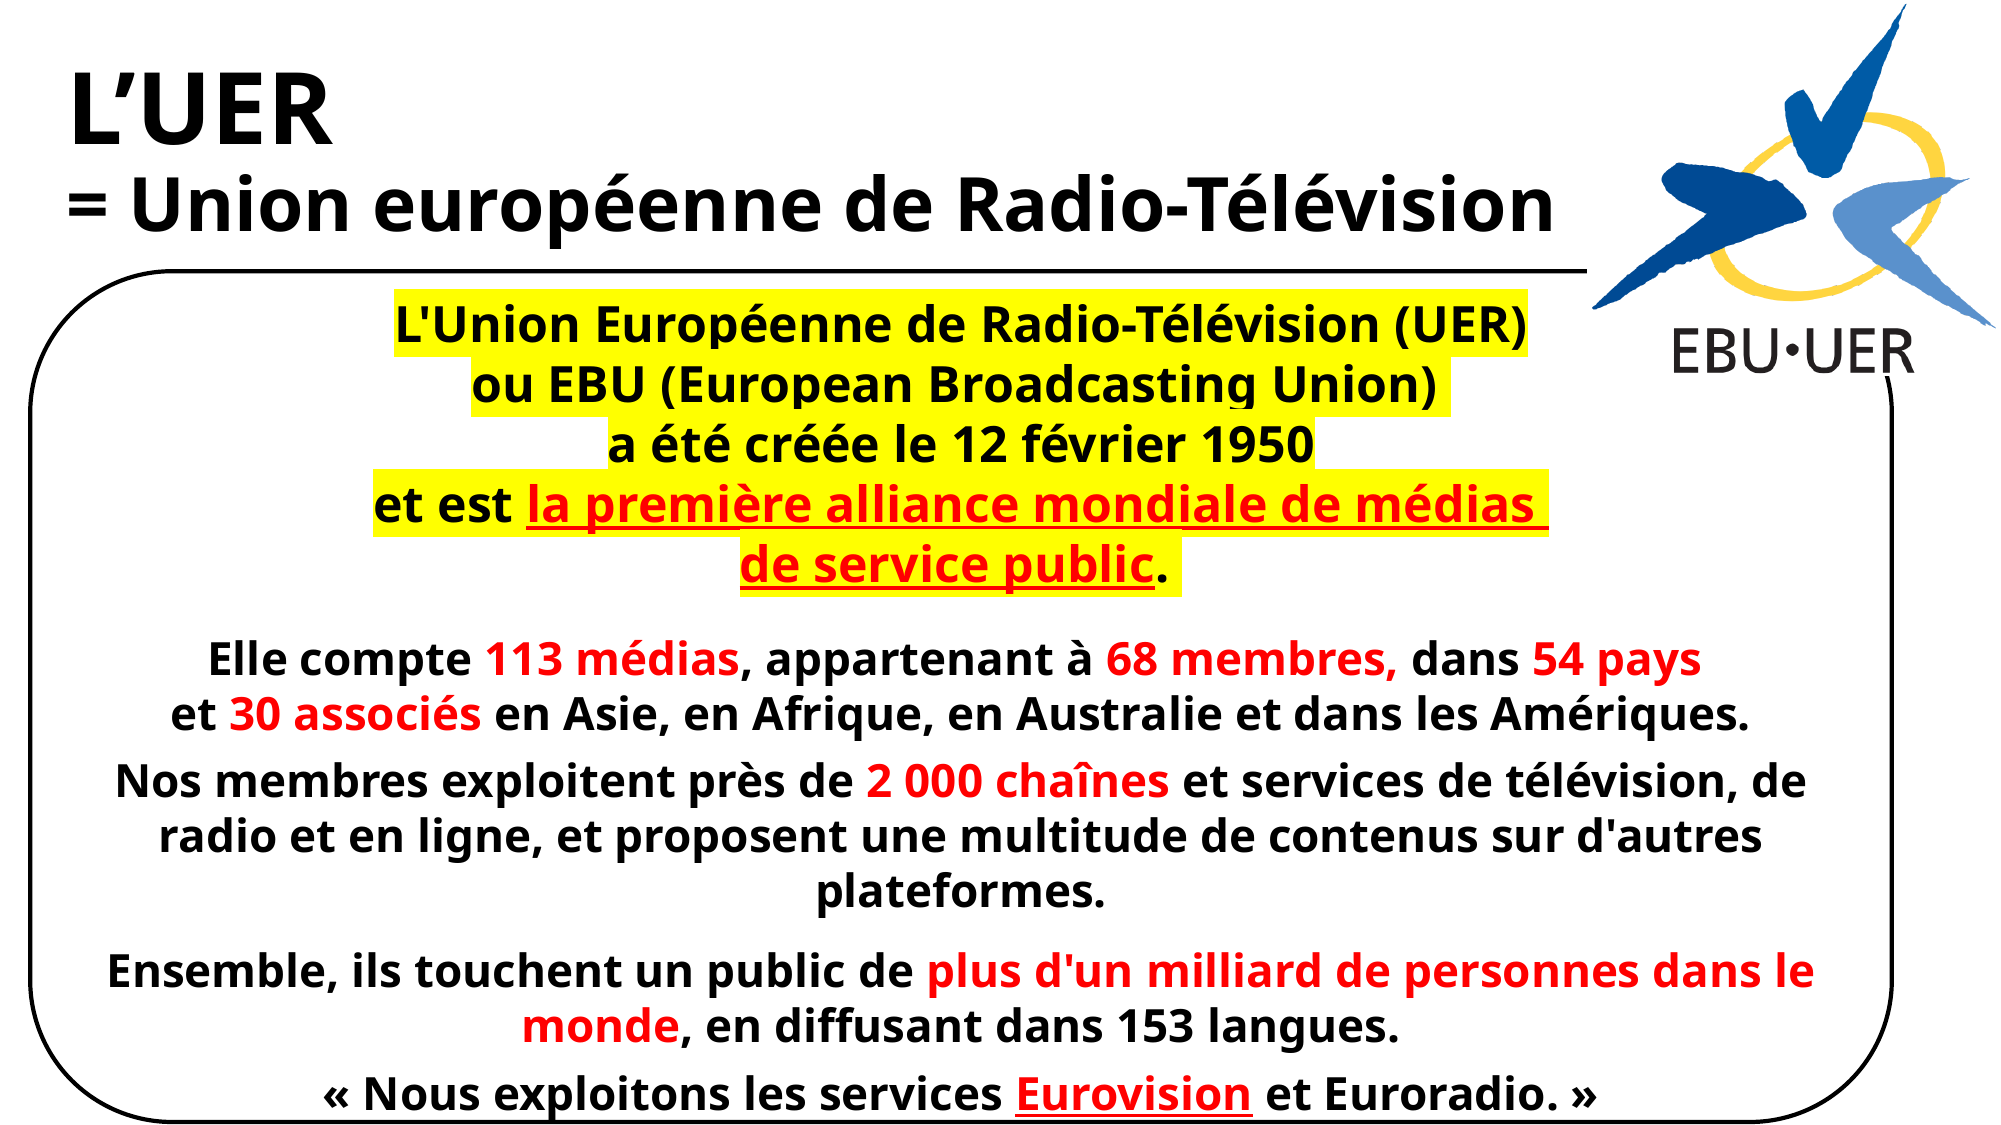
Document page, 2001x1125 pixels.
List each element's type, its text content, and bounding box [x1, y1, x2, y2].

text_box L'Union Européenne de Radio-Télévision (UER) ou EBU (European Broadcasting Union) a été créée le 12 février 1950 et est la première alliance mondiale de médias de service public. Elle compte 113 médias, appartenant à 68 membres, dans 54 pays et 30 associés en Asie, en Afrique, en Australie et dans les Amériques. Nos membres exploitent près de 2 000 chaînes et services de télévision, de radio et en ligne, et proposent une multitude de contenus sur d'autres plateformes. Ensemble, ils touchent un public de plus d'un milliard de personnes dans le monde, en diffusant dans 153 langues. « Nous exploitons les services Eurovision et Euroradio. » [51, 284, 1872, 1119]
title L’UER = Union européenne de Radio-Télévision [51, 44, 1587, 262]
picture [1587, 0, 2000, 377]
